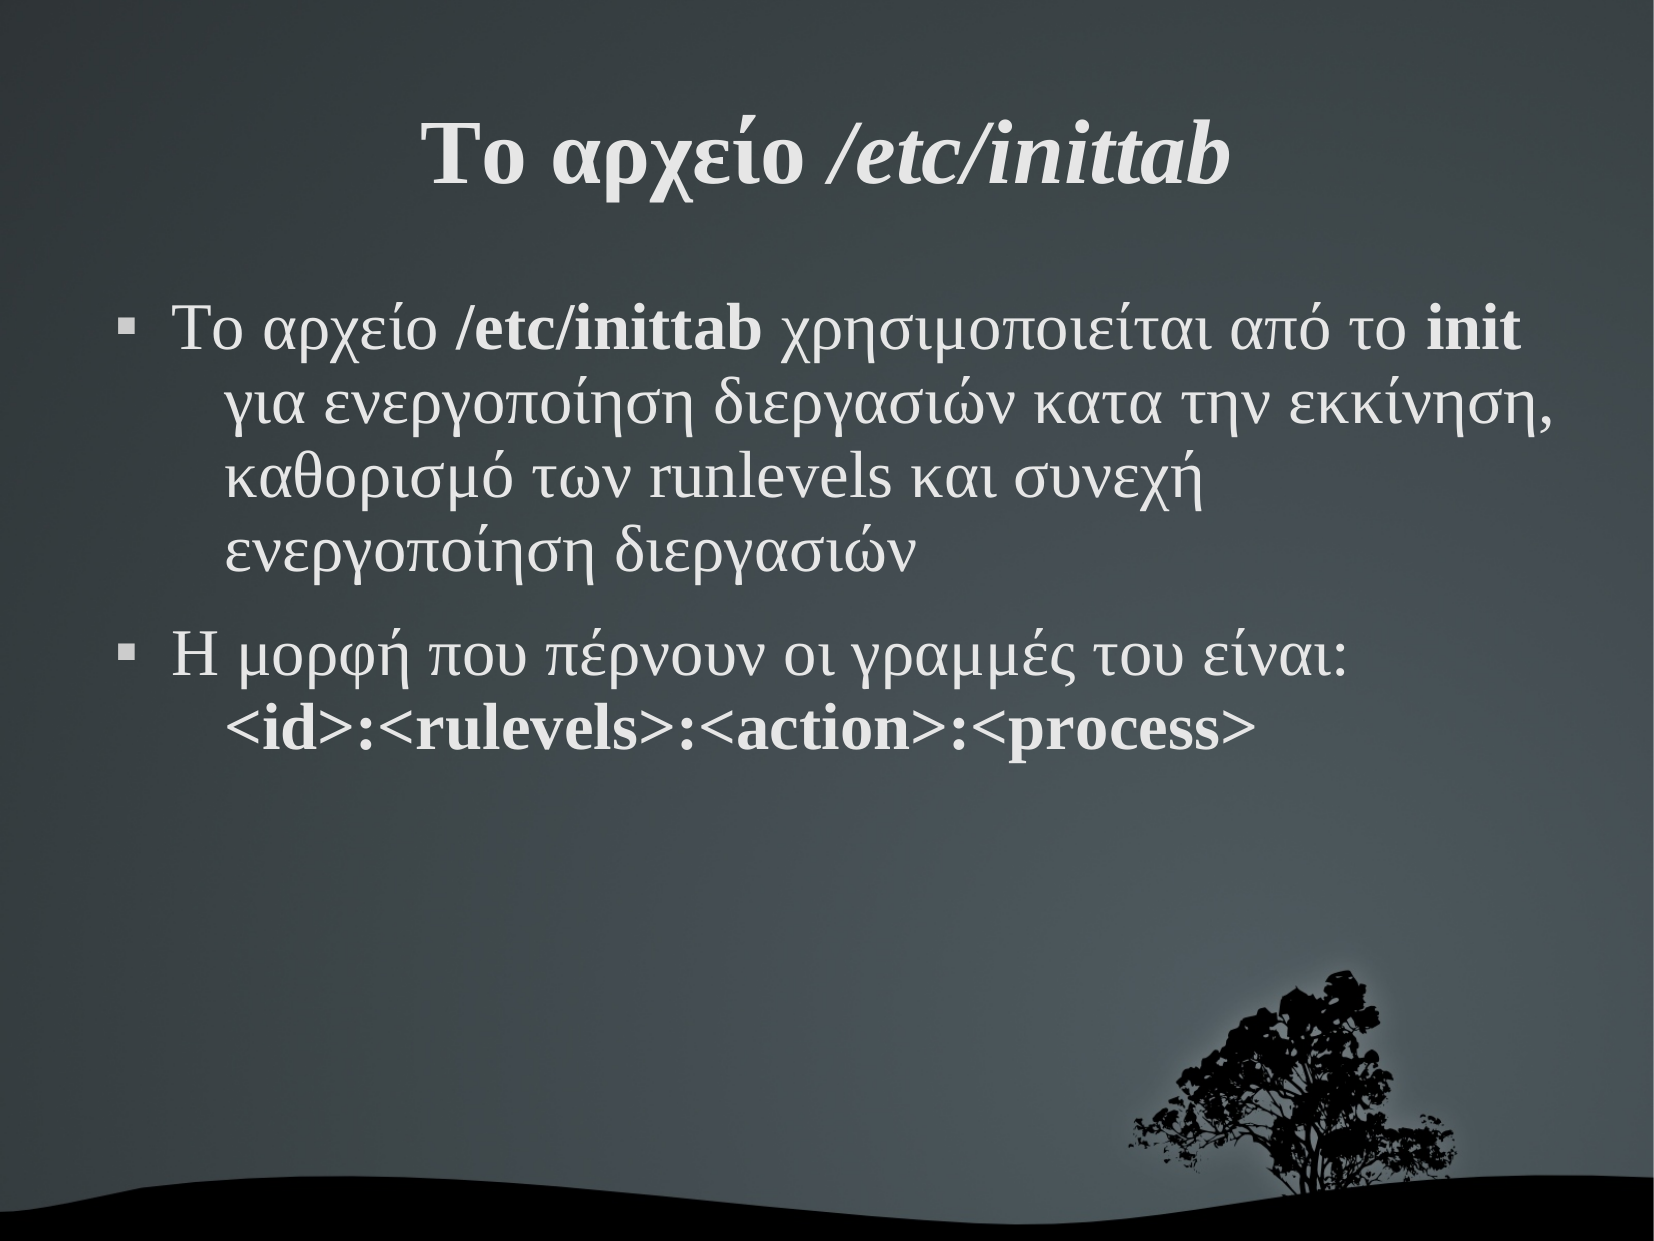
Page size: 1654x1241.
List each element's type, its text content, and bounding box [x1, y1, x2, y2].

list Το αρχείο /etc/inittab χρησιμοποιείται από το init για ενεργοποίηση διεργασιών κατα την εκκίνηση, καθορισμό των runlevels και συνεχή ενεργοποίηση διεργασιών Η μορφή που πέρνουν οι γραμμές του είναι: <id>:<rulevels>:<action>:<process> [82, 290, 1571, 1109]
picture [0, 0, 1654, 1241]
title Το αρχείο /etc/inittab [82, 49, 1571, 257]
